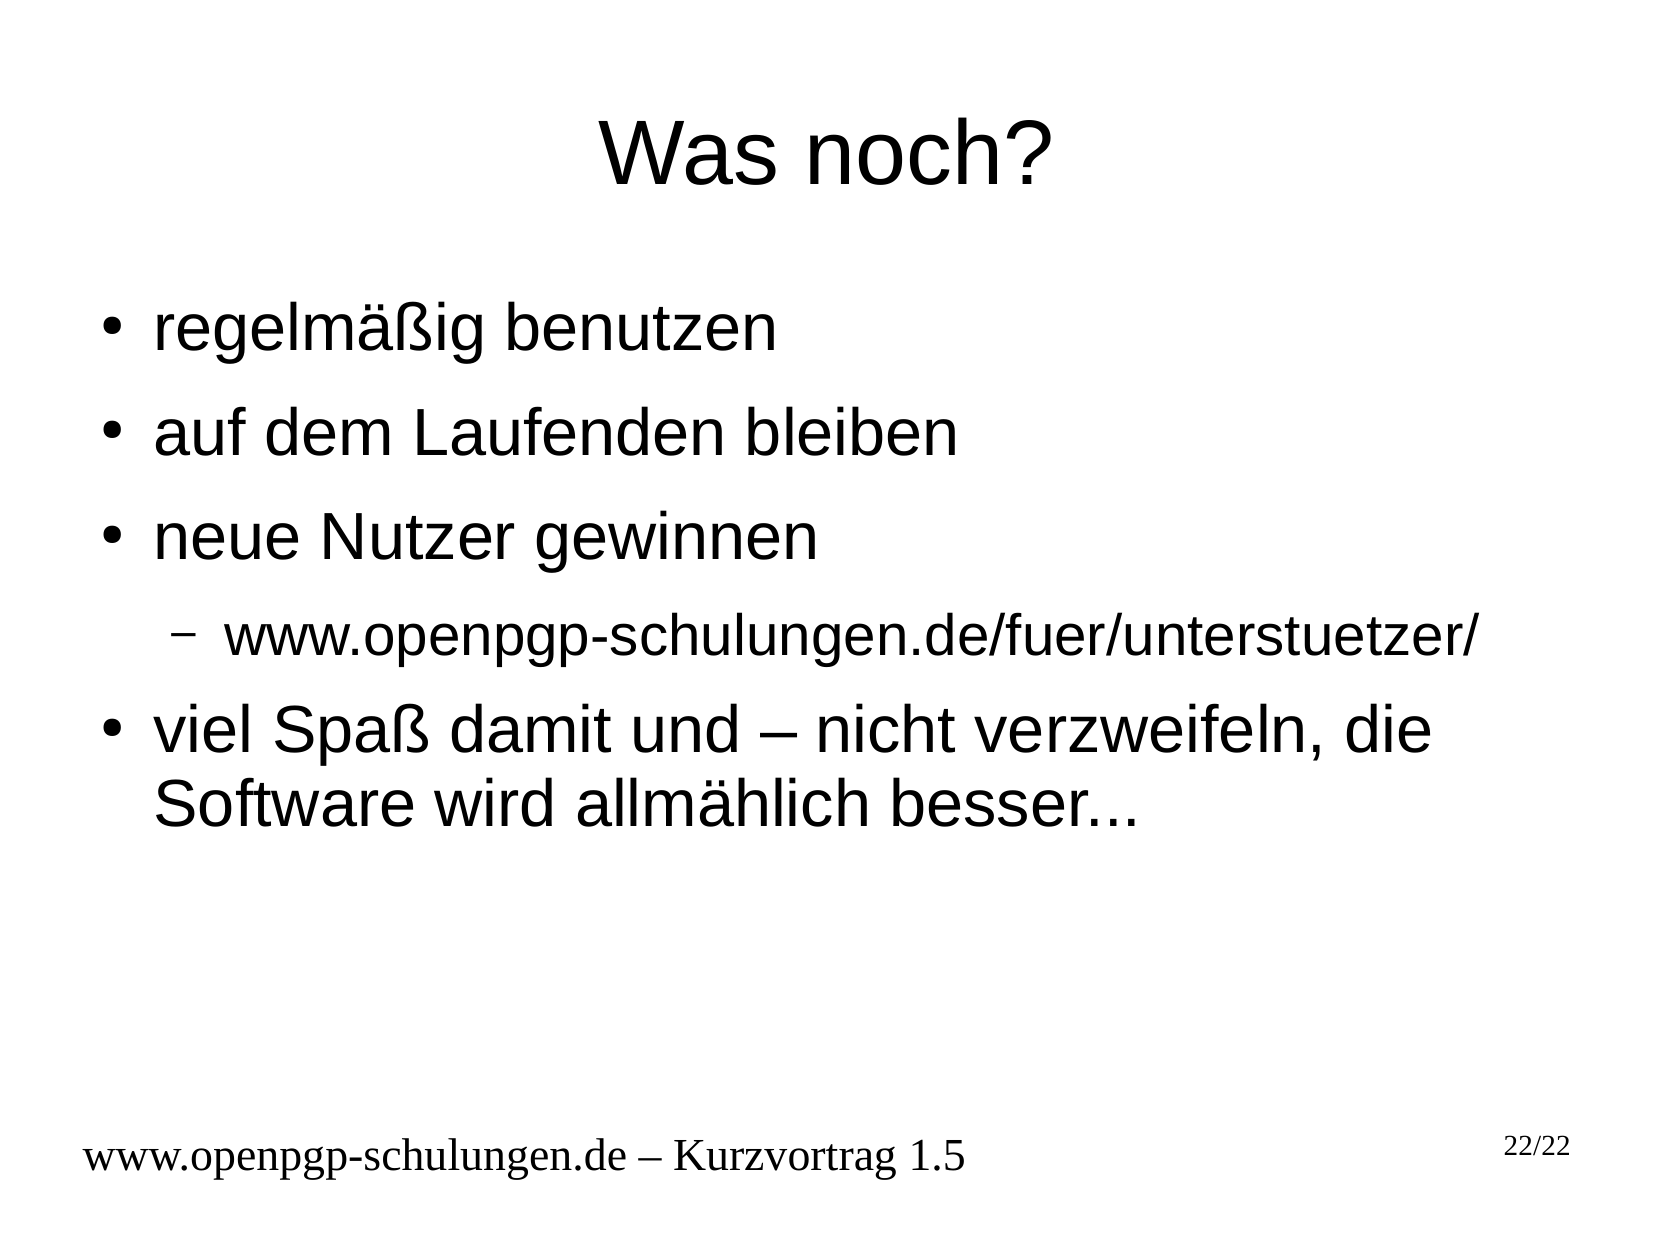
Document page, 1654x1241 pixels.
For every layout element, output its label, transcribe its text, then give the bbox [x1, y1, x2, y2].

list regelmäßig benutzen auf dem Laufenden bleiben neue Nutzer gewinnen www.openpgp-schulungen.de/fuer/unterstuetzer/ viel Spaß damit und – nicht verzweifeln, die Software wird allmählich besser... [82, 290, 1538, 1010]
title Was noch? [82, 49, 1571, 257]
